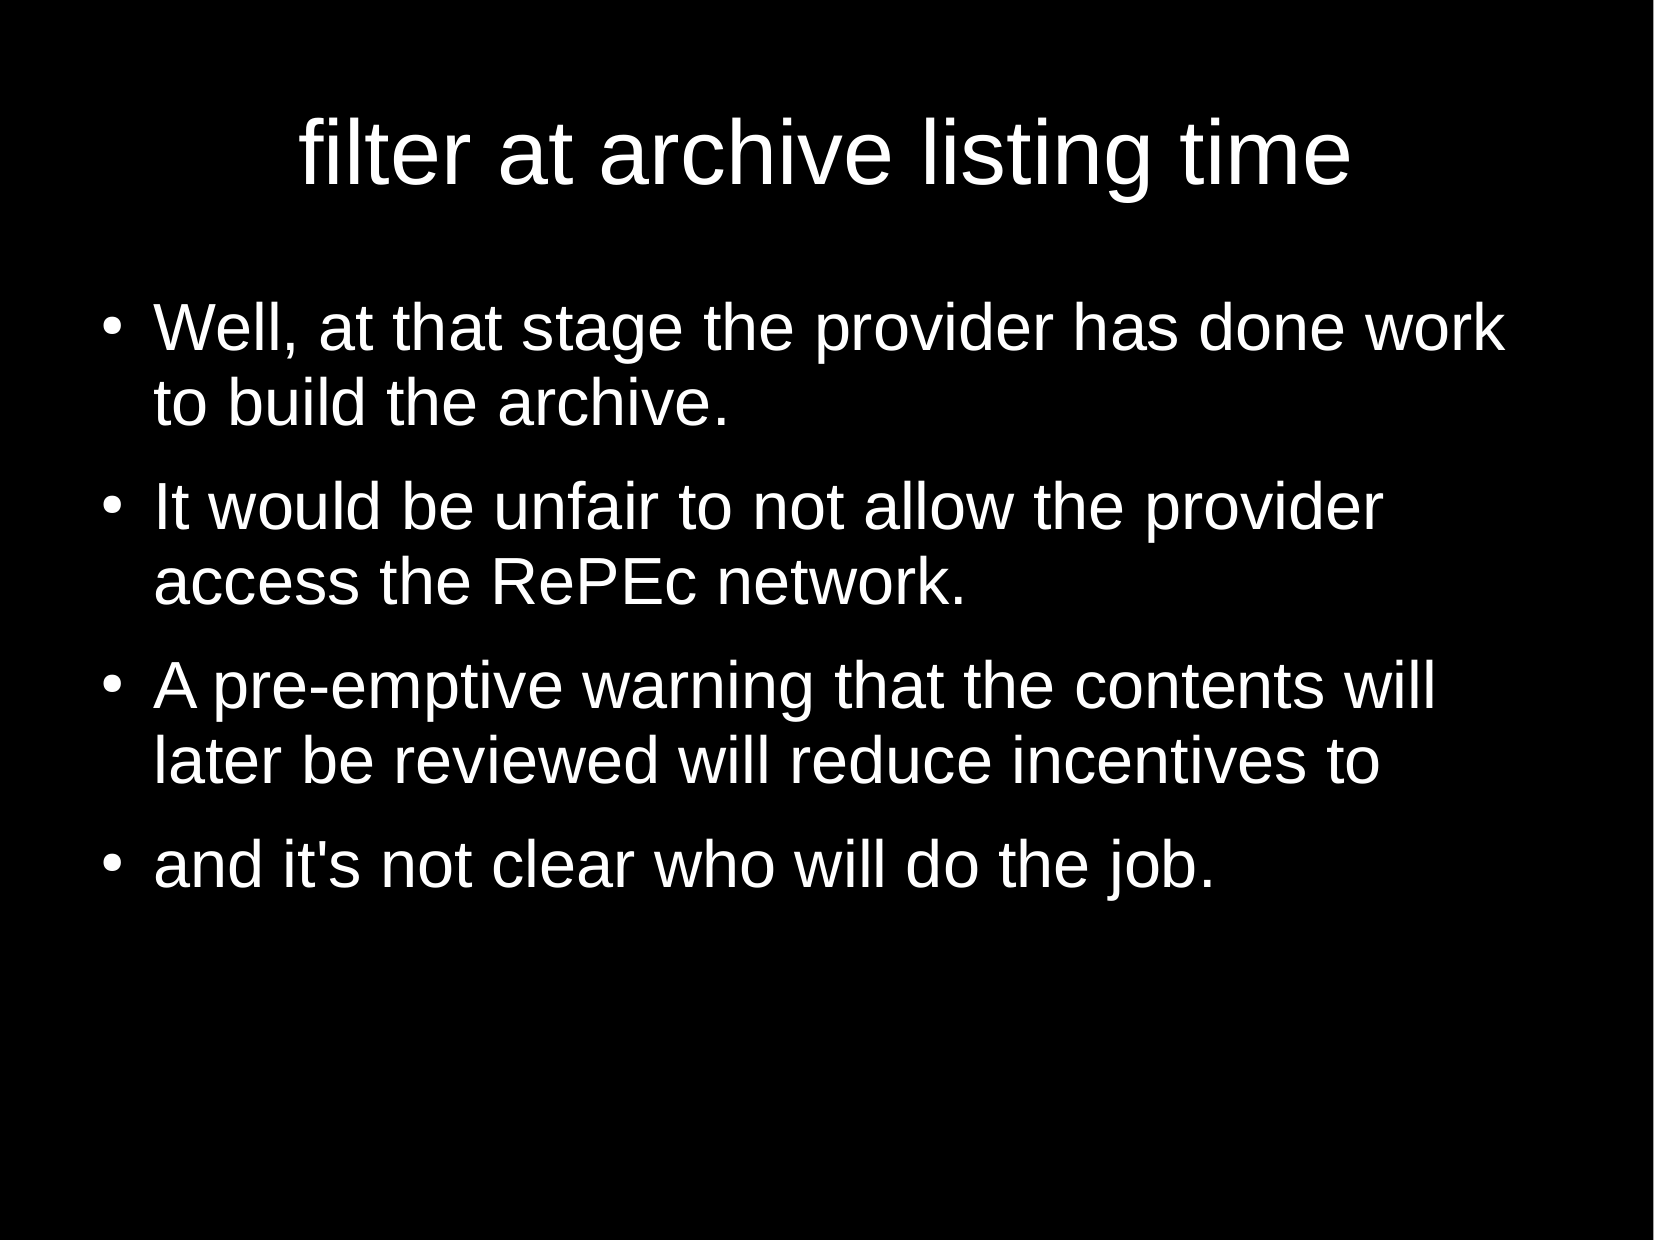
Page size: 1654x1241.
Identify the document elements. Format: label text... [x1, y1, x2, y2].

title filter at archive listing time [82, 49, 1571, 257]
list Well, at that stage the provider has done work to build the archive. It would be unfair to not allow the provider access the RePEc network. A pre-emptive warning that the contents will later be reviewed will reduce incentives to and it's not clear who will do the job. [82, 290, 1571, 1010]
